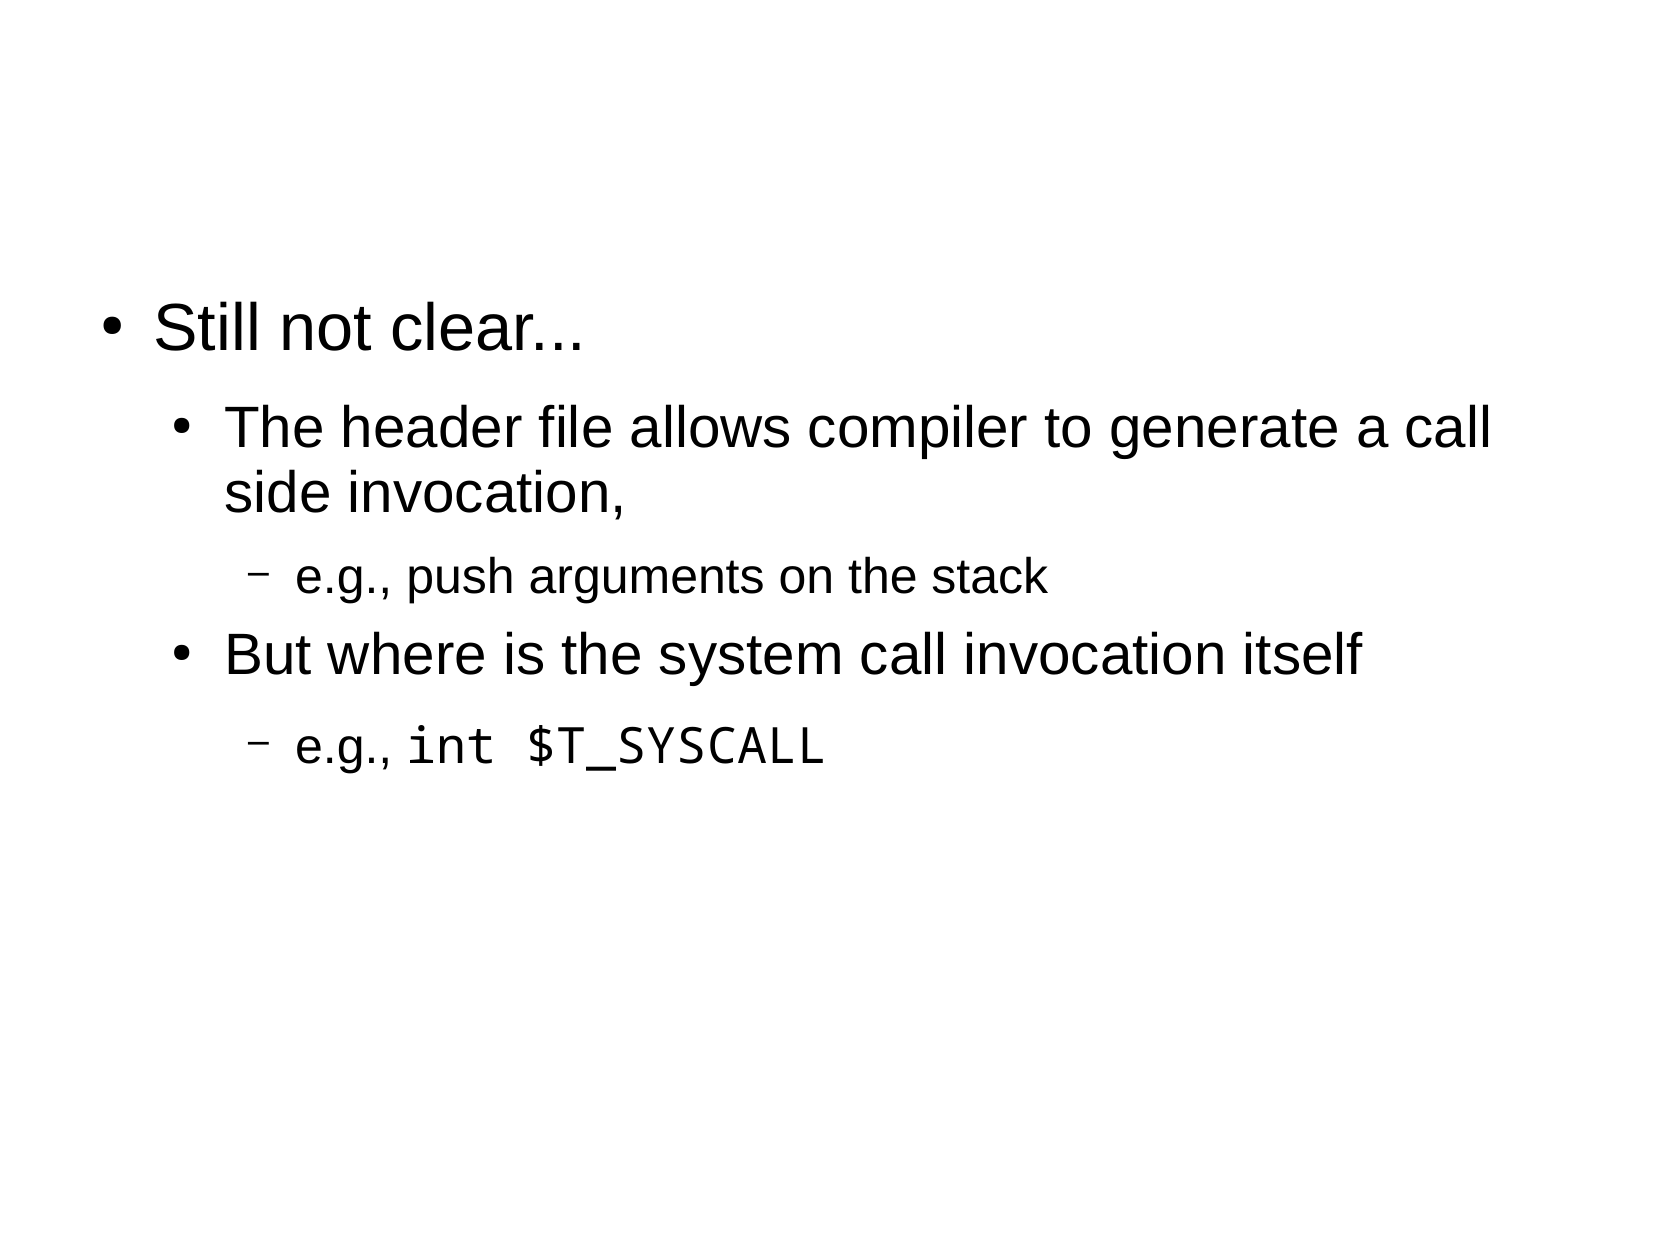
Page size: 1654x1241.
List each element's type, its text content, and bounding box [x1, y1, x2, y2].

list Still not clear... The header file allows compiler to generate a call side invocation, e.g., push arguments on the stack But where is the system call invocation itself e.g., int $T_SYSCALL [82, 290, 1571, 1010]
